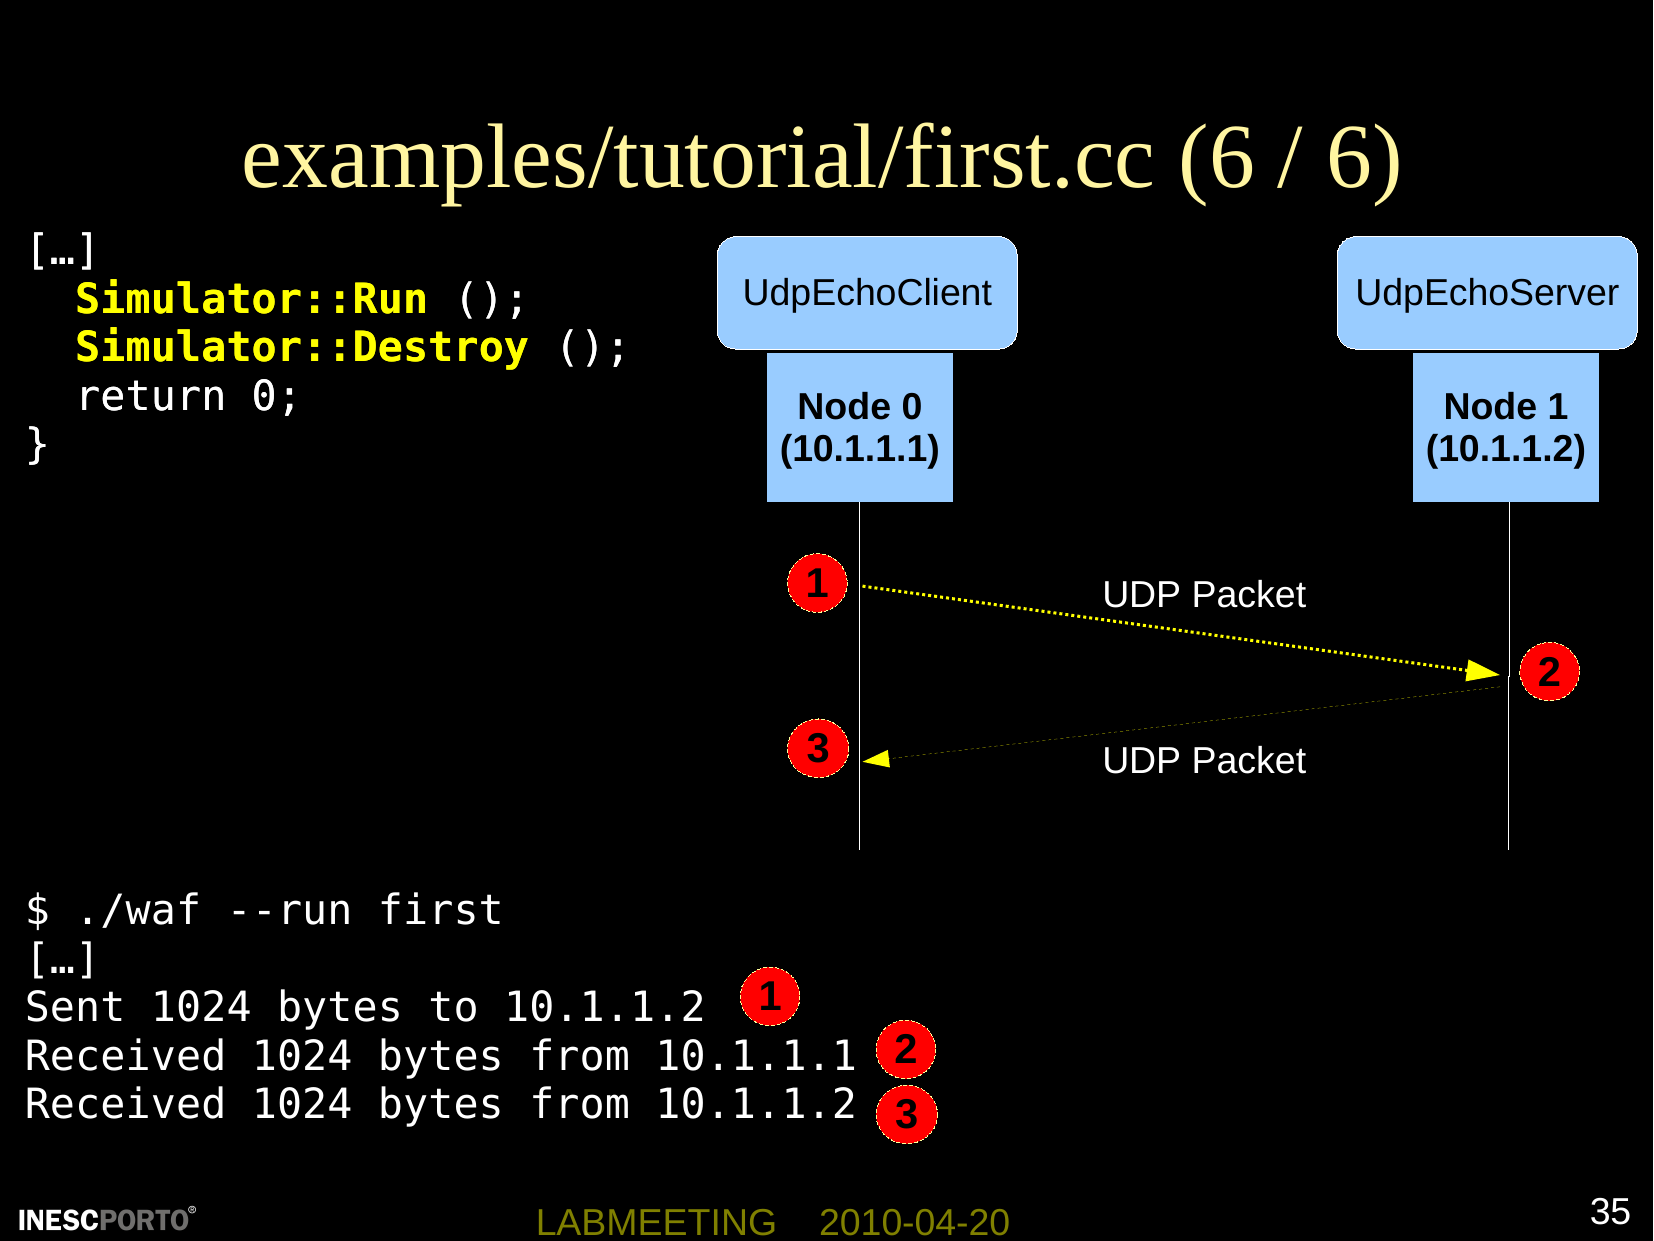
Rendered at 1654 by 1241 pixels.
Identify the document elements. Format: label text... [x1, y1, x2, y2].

text_box 1 [787, 553, 848, 613]
text_box 3 [876, 1085, 938, 1144]
text_box […] Simulator::Run (); Simulator::Destroy (); return 0; } [10, 169, 1653, 525]
text_box $ ./waf --run first […] Sent 1024 bytes to 10.1.1.2 Received 1024 bytes from 10.1.1.1 Received 1024 bytes from 10.1.1.2 [10, 878, 901, 1233]
text_box 2 [876, 1020, 936, 1079]
title examples/tutorial/first.cc (6 / 6) [40, 48, 1607, 169]
text_box UDP Packet [1087, 731, 1388, 789]
text_box UDP Packet [1087, 566, 1388, 624]
text_box 1 [740, 967, 800, 1026]
text_box 3 [787, 718, 849, 778]
picture [9, 1181, 201, 1241]
text_box 2 [1519, 642, 1580, 701]
